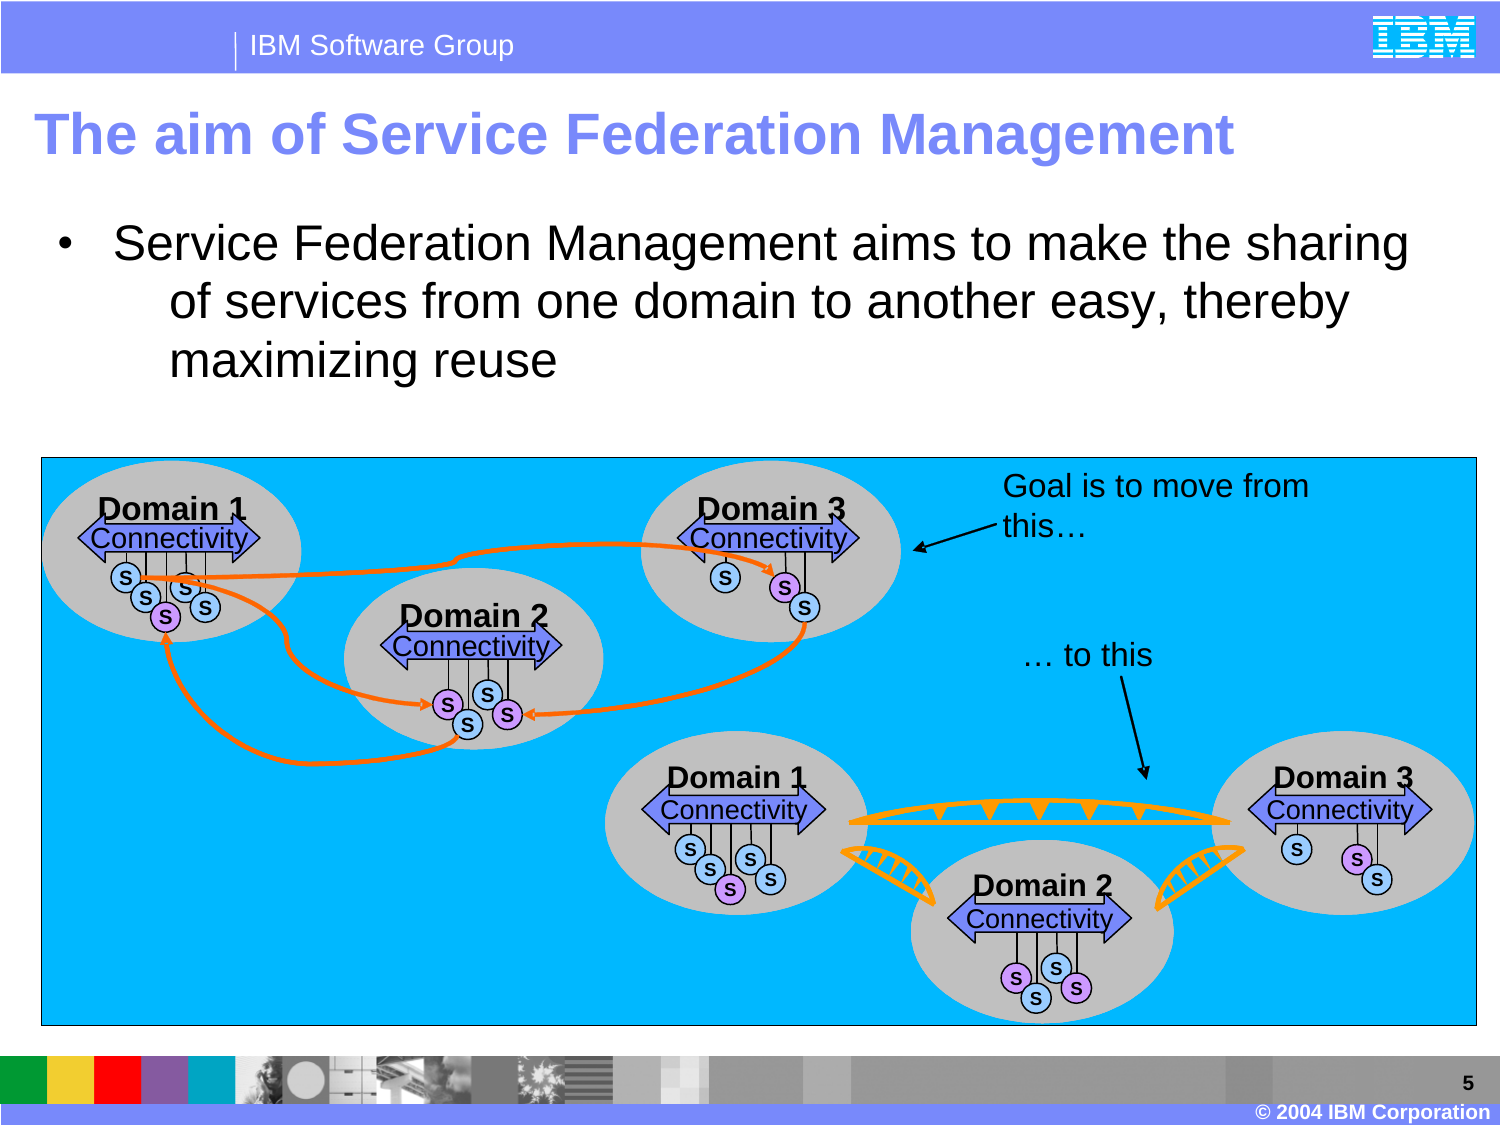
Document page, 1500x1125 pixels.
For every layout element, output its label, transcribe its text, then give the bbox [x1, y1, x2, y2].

picture [916, 544, 924, 551]
picture [606, 732, 1474, 1023]
list Service Federation Management aims to make the sharing of services from one domain to another easy, thereby maximizing reuse [56, 212, 1452, 457]
picture [0, 1056, 1500, 1104]
picture [41, 461, 900, 766]
picture [1140, 768, 1148, 776]
title The aim of Service Federation Management [19, 97, 1480, 176]
